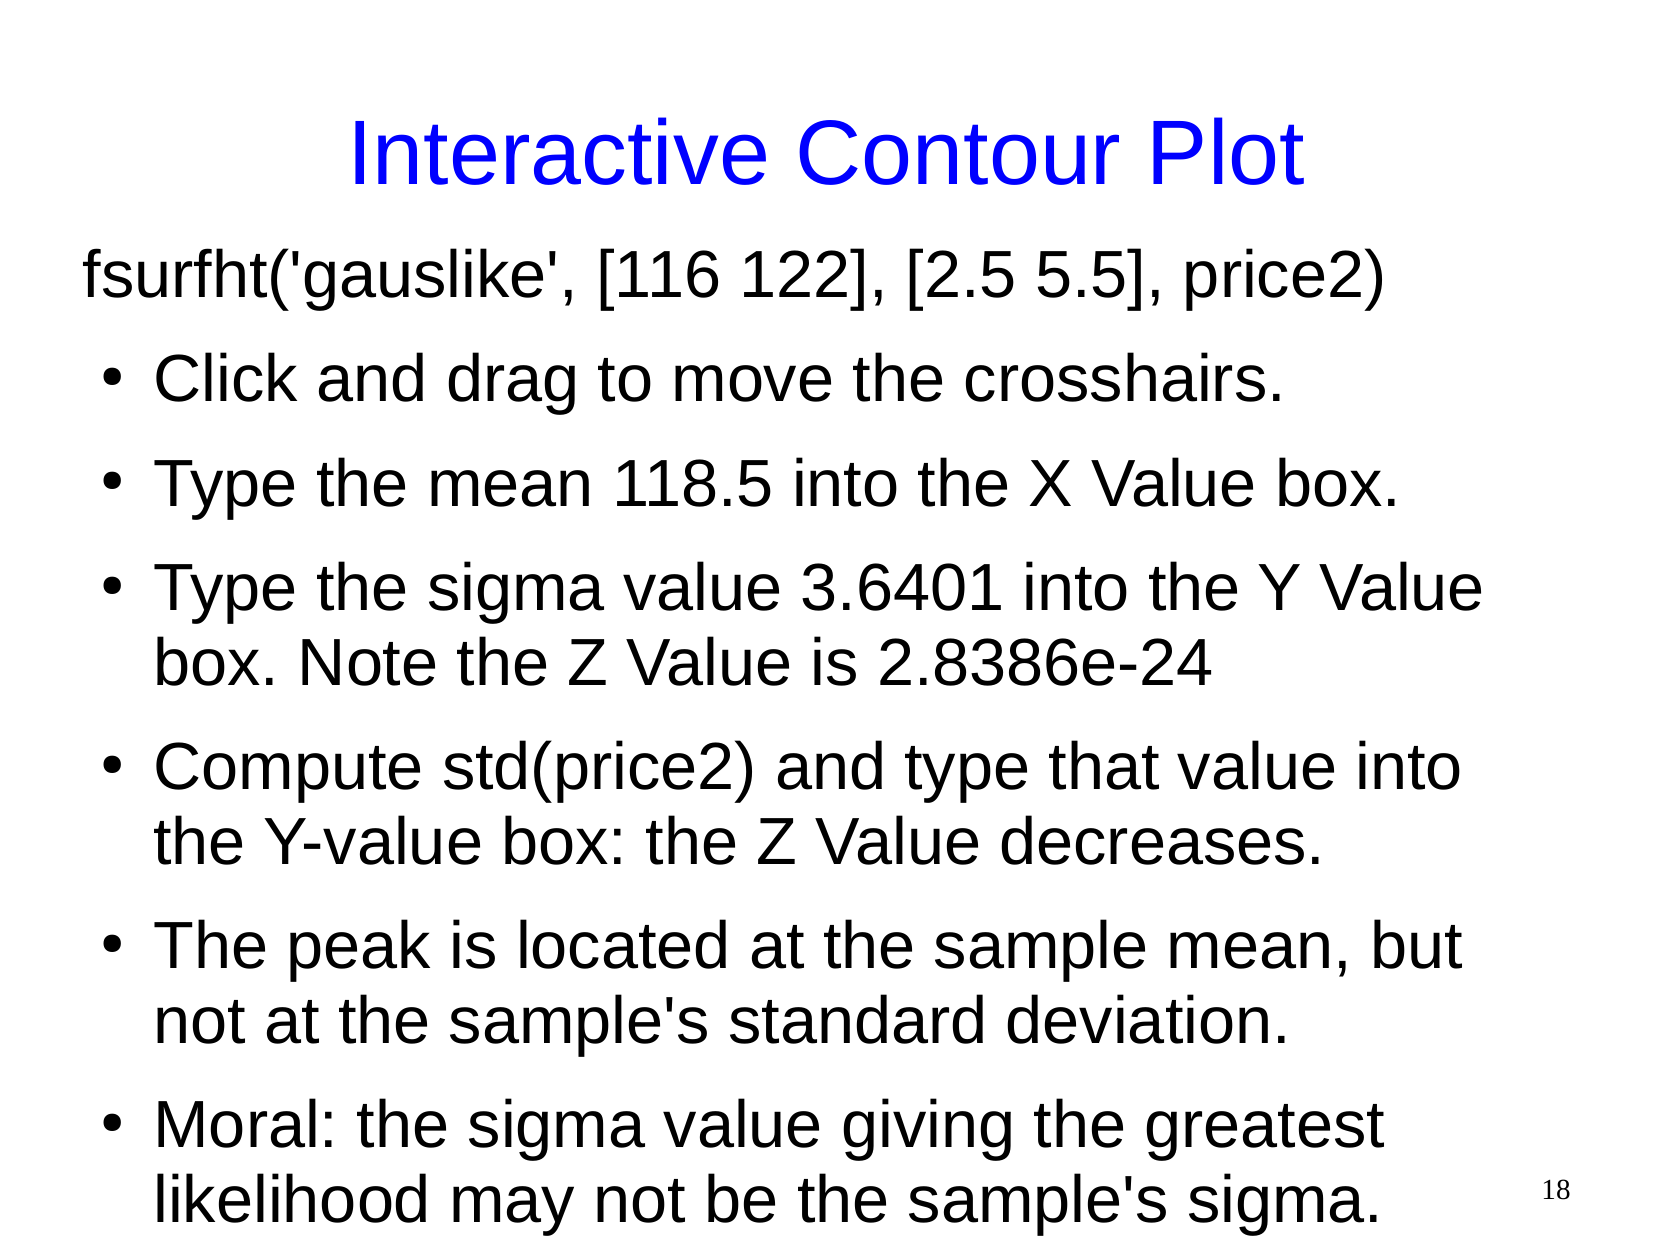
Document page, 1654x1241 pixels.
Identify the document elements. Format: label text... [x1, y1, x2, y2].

title Interactive Contour Plot [82, 56, 1571, 237]
list fsurfht('gauslike', [116 122], [2.5 5.5], price2) Click and drag to move the crosshairs. Type the mean 118.5 into the X Value box. Type the sigma value 3.6401 into the Y Value box. Note the Z Value is 2.8386e-24 Compute std(price2) and type that value into the Y-value box: the Z Value decreases. The peak is located at the sample mean, but not at the sample's standard deviation. Moral: the sigma value giving the greatest likelihood may not be the sample's sigma. [82, 237, 1571, 1237]
